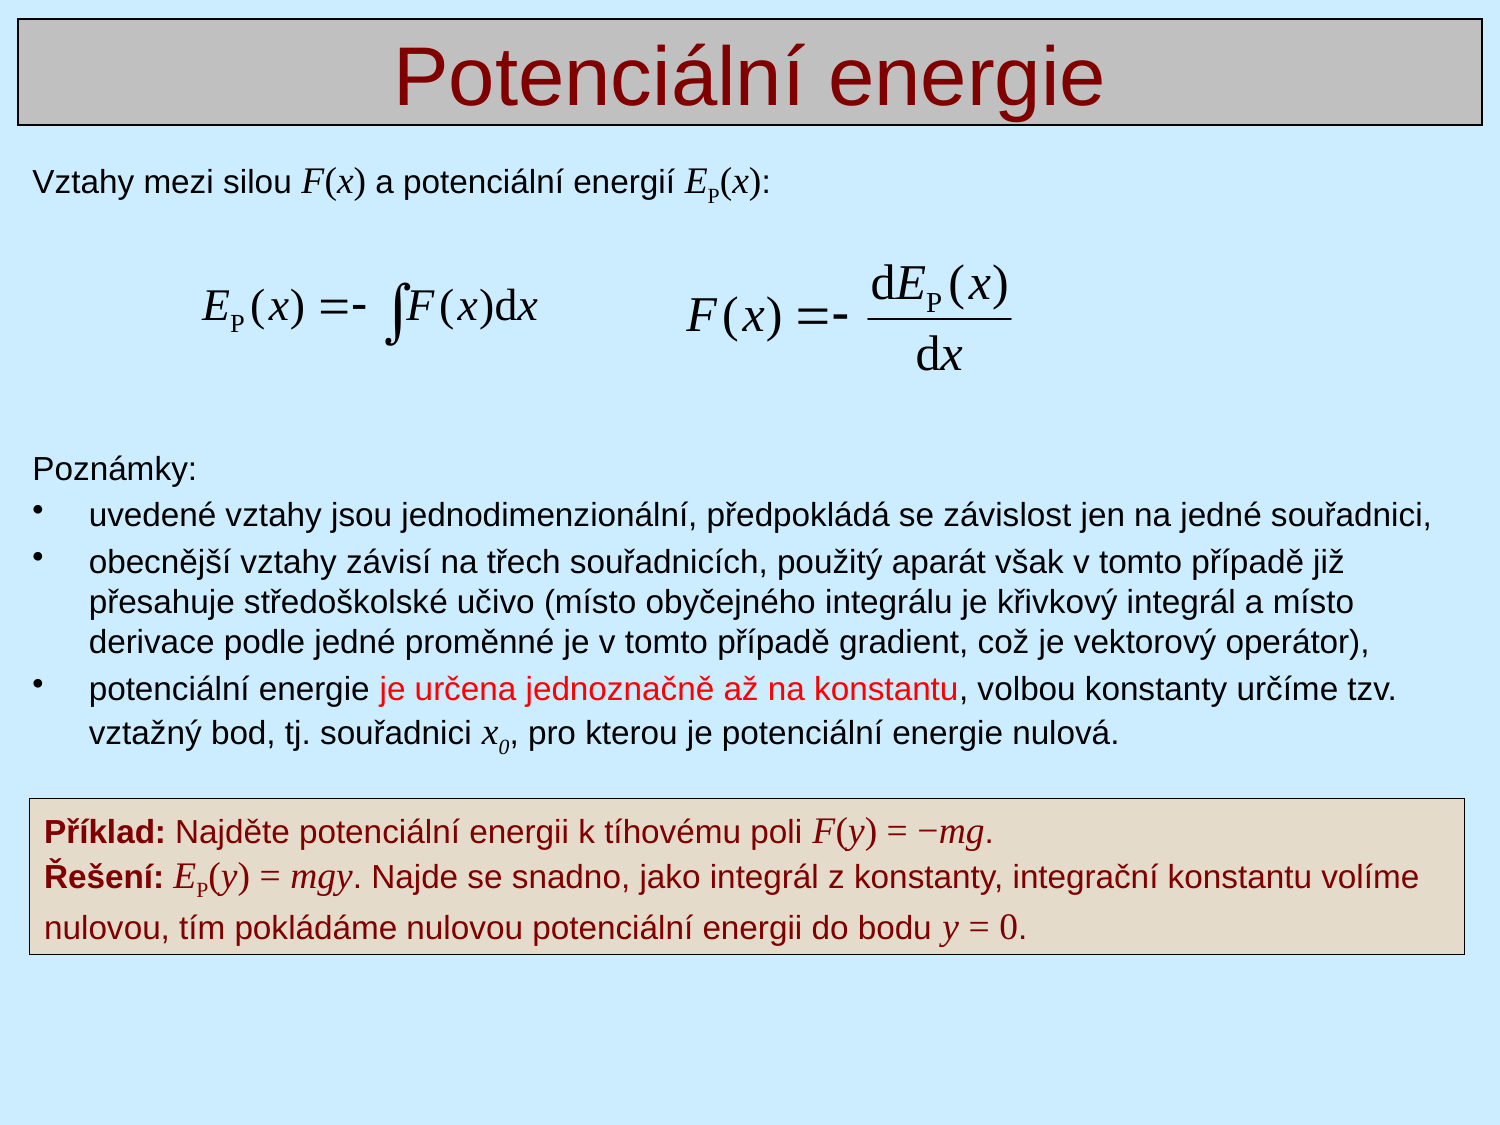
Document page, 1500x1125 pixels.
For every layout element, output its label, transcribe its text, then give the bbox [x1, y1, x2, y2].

text_box Příklad: Najděte potenciální energii k tíhovému poli F(y) = −mg. Řešení: EP(y) = mgy. Najde se snadno, jako integrál z konstanty, integrační konstantu volíme nulovou, tím pokládáme nulovou potenciální energii do bodu y = 0. [29, 798, 1465, 955]
text_box Vztahy mezi silou F(x) a potenciální energií EP(x): Poznámky: uvedené vztahy jsou jednodimenzionální, předpokládá se závislost jen na jedné souřadnici, obecnější vztahy závisí na třech souřadnicích, použitý aparát však v tomto případě již přesahuje středoškolské učivo (místo obyčejného integrálu je křivkový integrál a místo derivace podle jedné proměnné je v tomto případě gradient, což je vektorový operátor), potenciální energie je určena jednoznačně až na konstantu, volbou konstanty určíme tzv. vztažný bod, tj. souřadnici x0, pro kterou je potenciální energie nulová. [17, 148, 1459, 752]
picture [193, 241, 548, 378]
picture [677, 252, 1023, 382]
text_box Potenciální energie [17, 18, 1483, 126]
